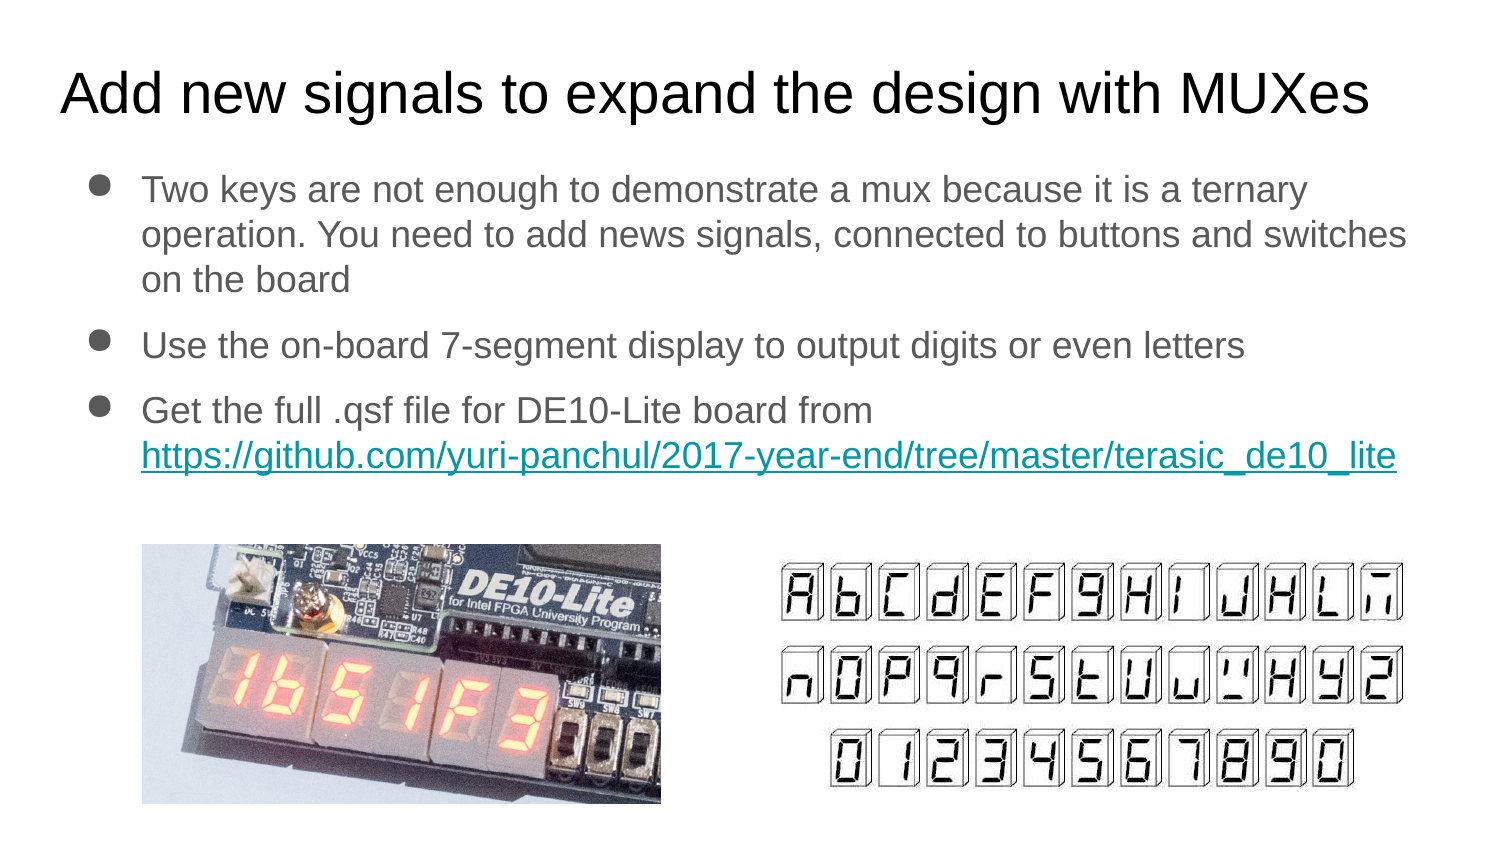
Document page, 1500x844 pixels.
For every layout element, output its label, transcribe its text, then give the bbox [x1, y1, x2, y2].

list Two keys are not enough to demonstrate a mux because it is a ternary operation. You need to add news signals, connected to buttons and switches on the board Use the on-board 7-segment display to output digits or even letters Get the full .qsf file for DE10-Lite board from https://github.com/yuri-panchul/2017-year-end/tree/master/terasic_de10_lite [51, 149, 1449, 539]
title Add new signals to expand the design with MUXes [45, 40, 1443, 135]
picture [142, 544, 661, 804]
picture [773, 553, 1411, 795]
